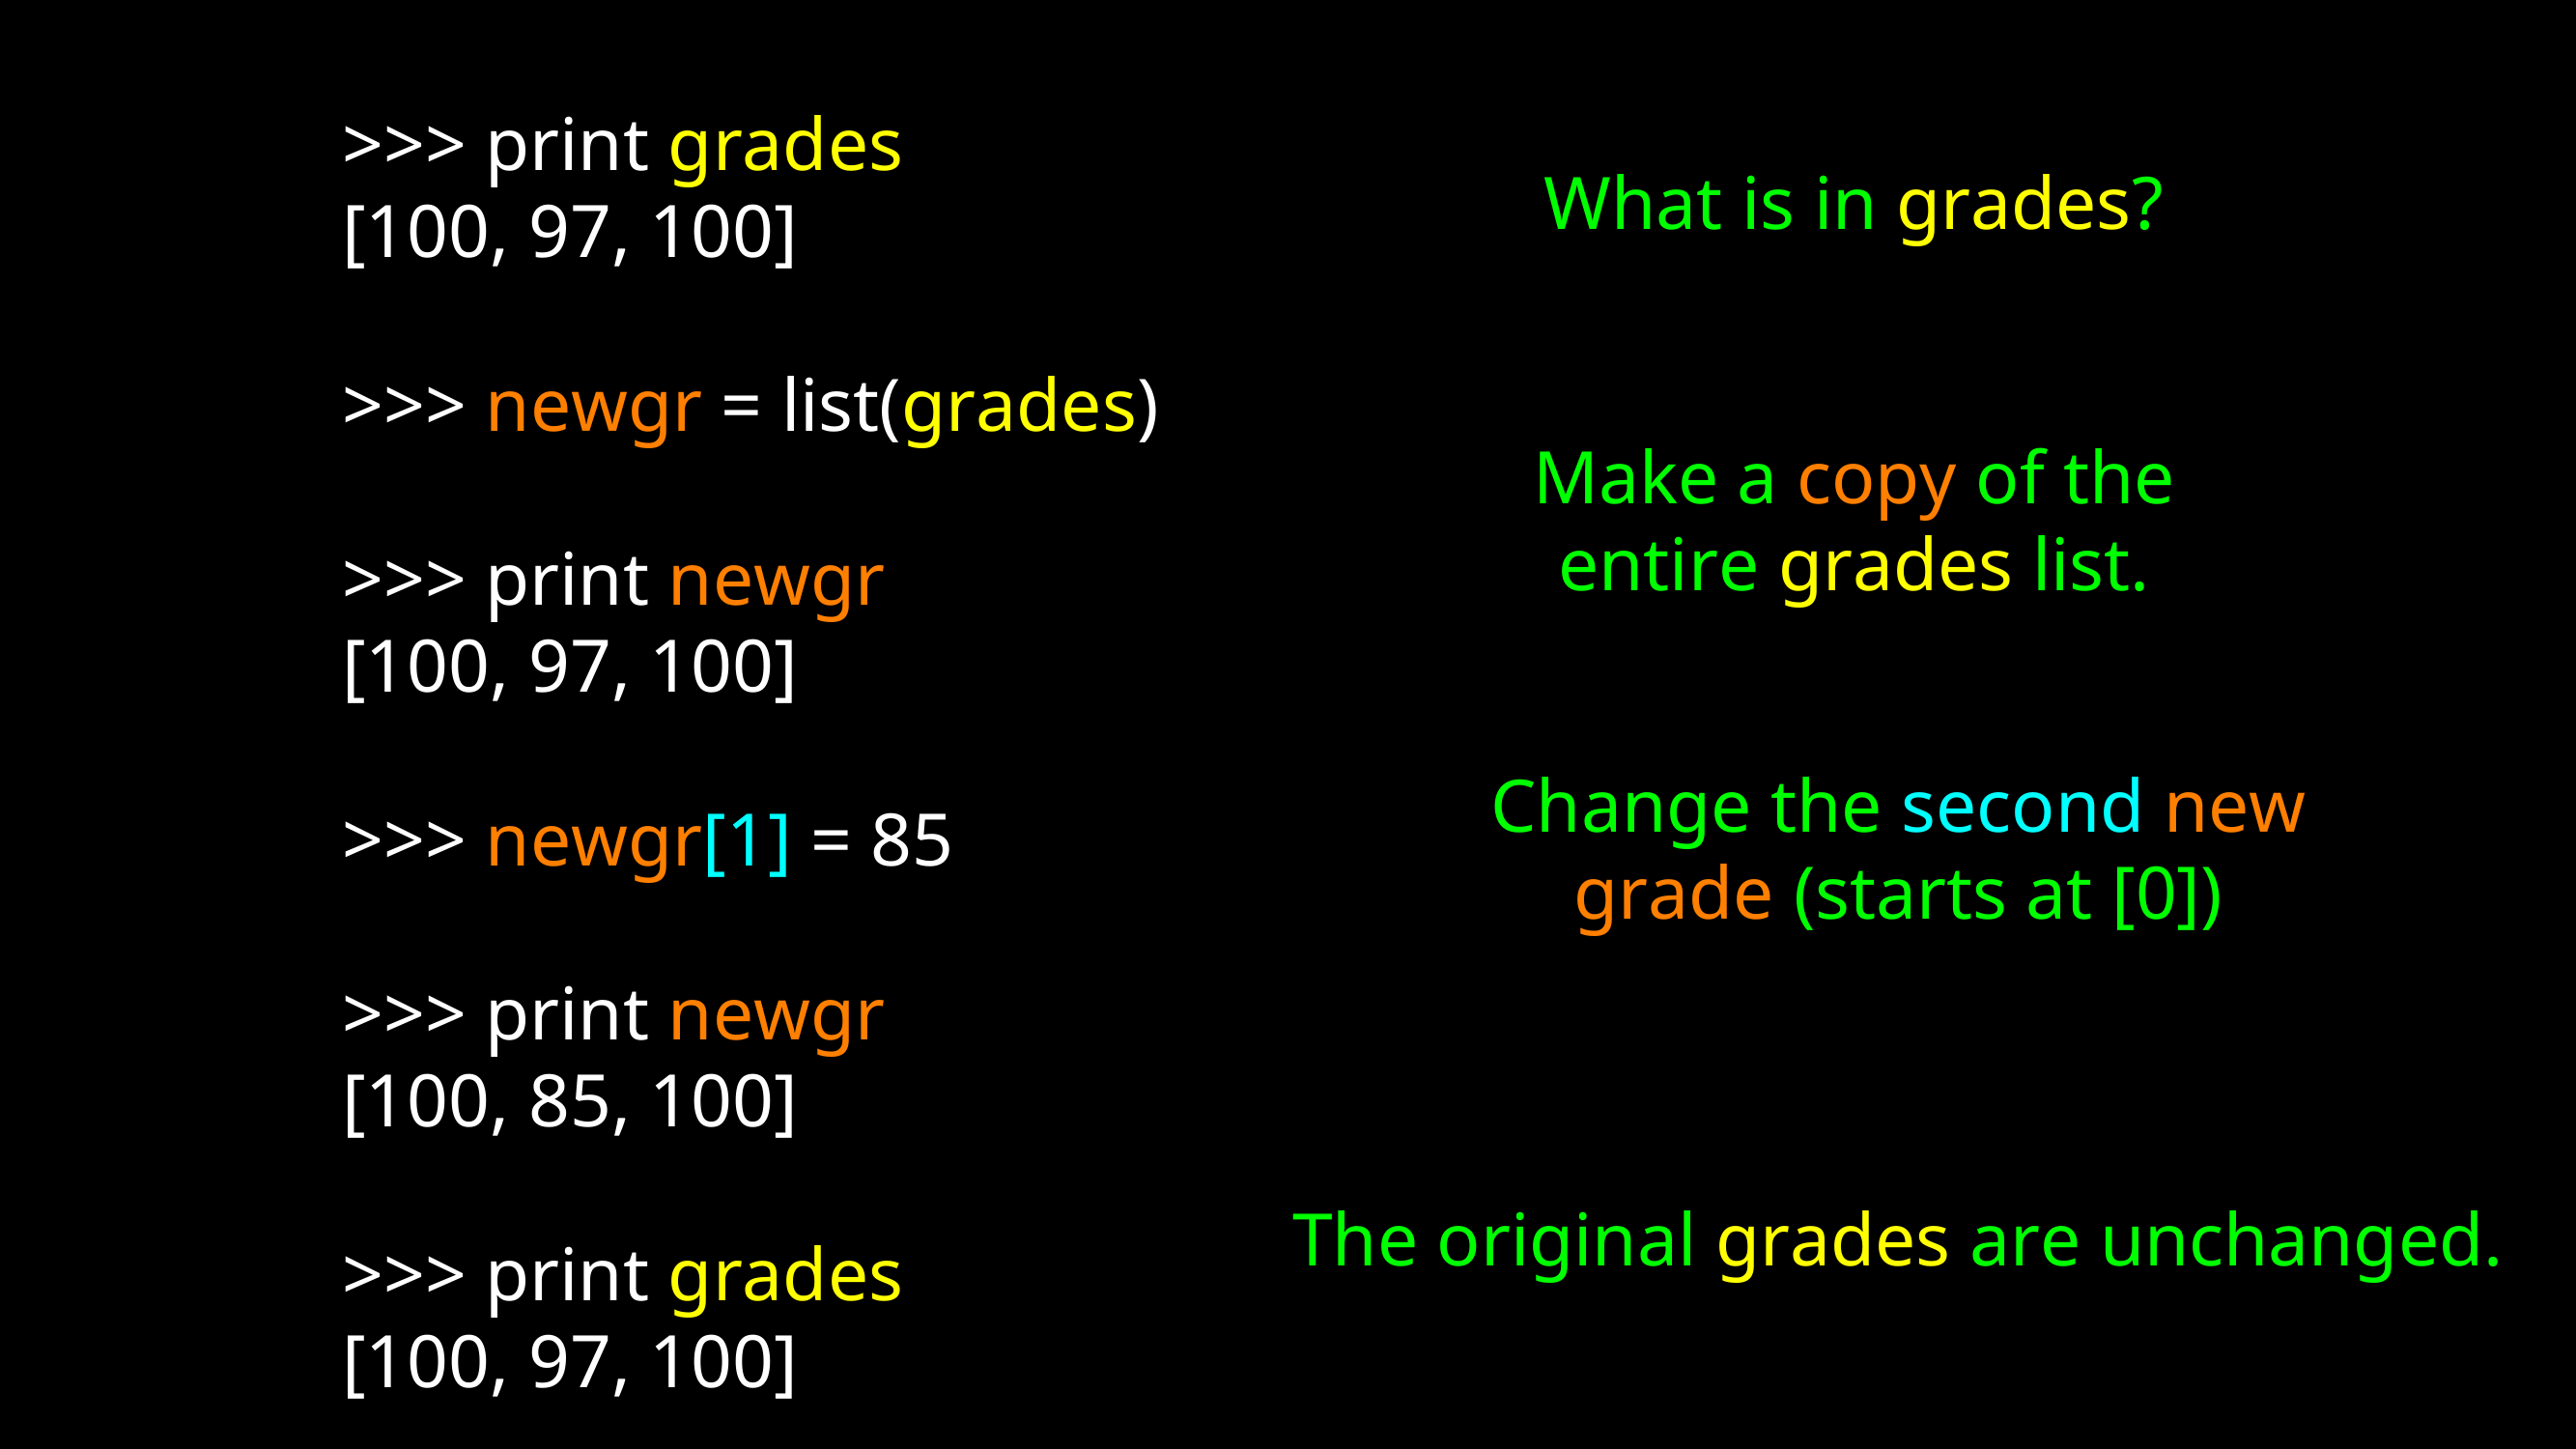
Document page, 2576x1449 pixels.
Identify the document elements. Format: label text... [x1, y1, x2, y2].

text_box The original grades are unchanged. [1292, 1193, 2505, 1281]
text_box Change the second new grade (starts at [0]) [1452, 755, 2346, 937]
text_box What is in grades? [1212, 151, 2495, 250]
text_box Make a copy of the entire grades list. [1504, 427, 2205, 610]
text_box >>> print grades [100, 97, 100] >>> newgr = list(grades) >>> print newgr [100, 97, 100] >>> newgr[1] = 85 >>> print newgr [100, 85, 100] >>> print grades [100, 97, 100] [342, 97, 1159, 1402]
